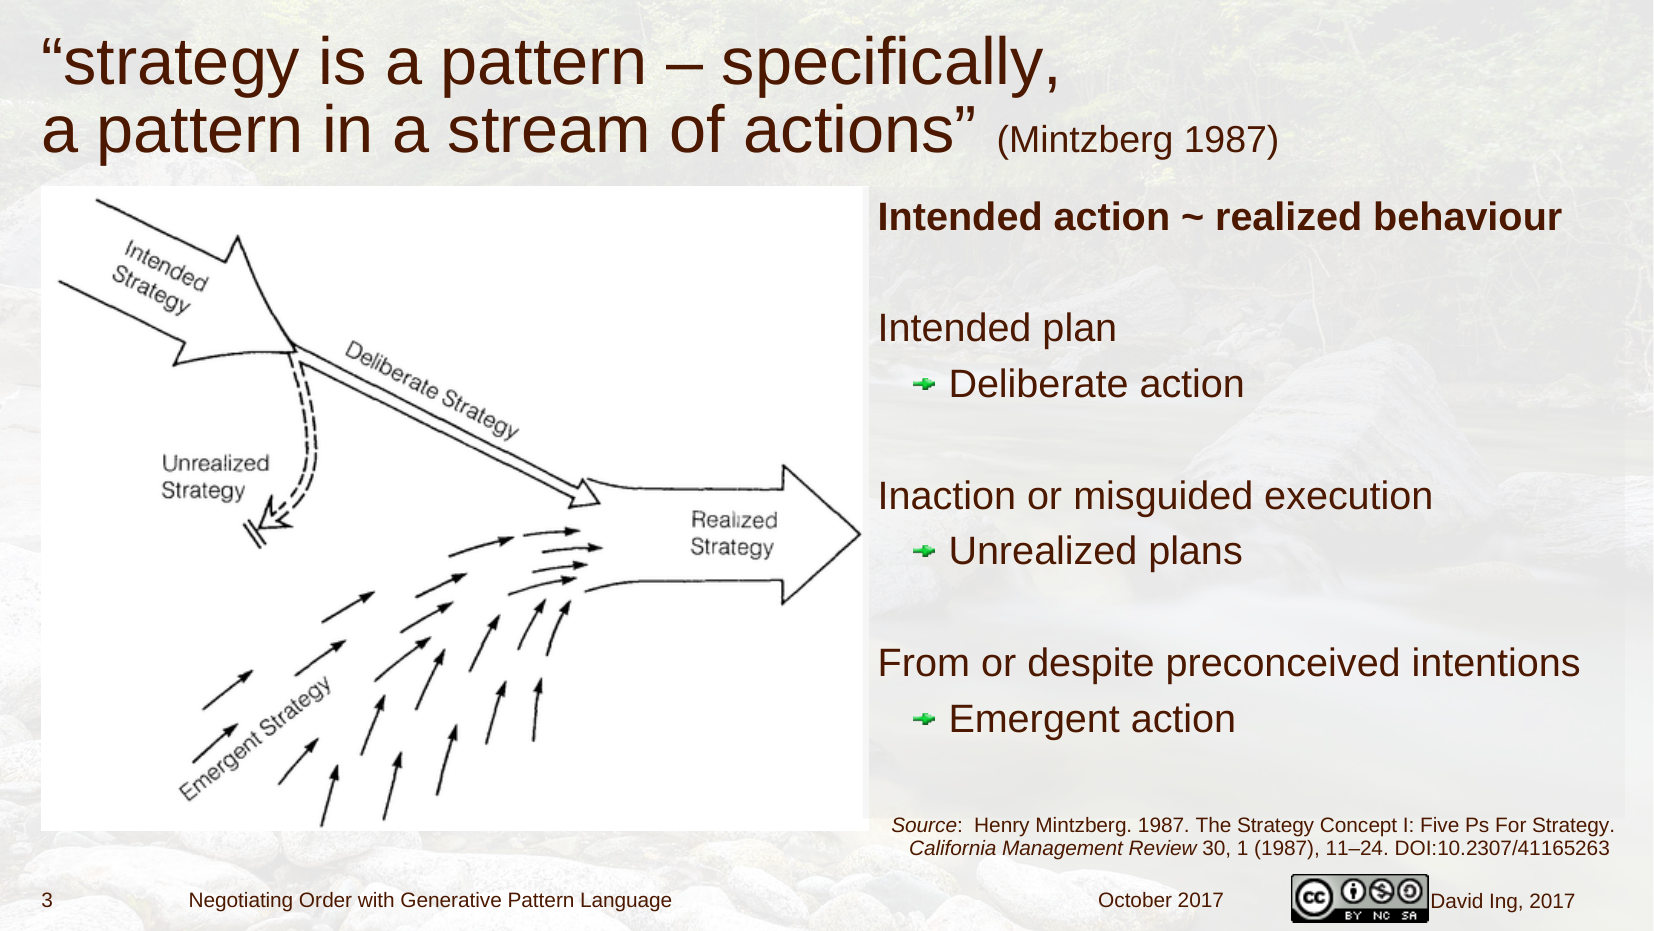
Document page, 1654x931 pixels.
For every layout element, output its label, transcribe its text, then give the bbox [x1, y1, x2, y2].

title “strategy is a pattern – specifically, a pattern in a stream of actions” (Mintzberg 1987) [41, 30, 1613, 181]
text_box Intended action ~ realized behaviour Intended plan Deliberate action Inaction or misguided execution Unrealized plans From or despite preconceived intentions Emergent action [862, 187, 1625, 819]
picture [0, 0, 1654, 931]
text_box Source: Henry Mintzberg. 1987. The Strategy Concept I: Five Ps For Strategy. California Management Review 30, 1 (1987), 11–24. DOI:10.2307/41165263 [876, 805, 1632, 870]
